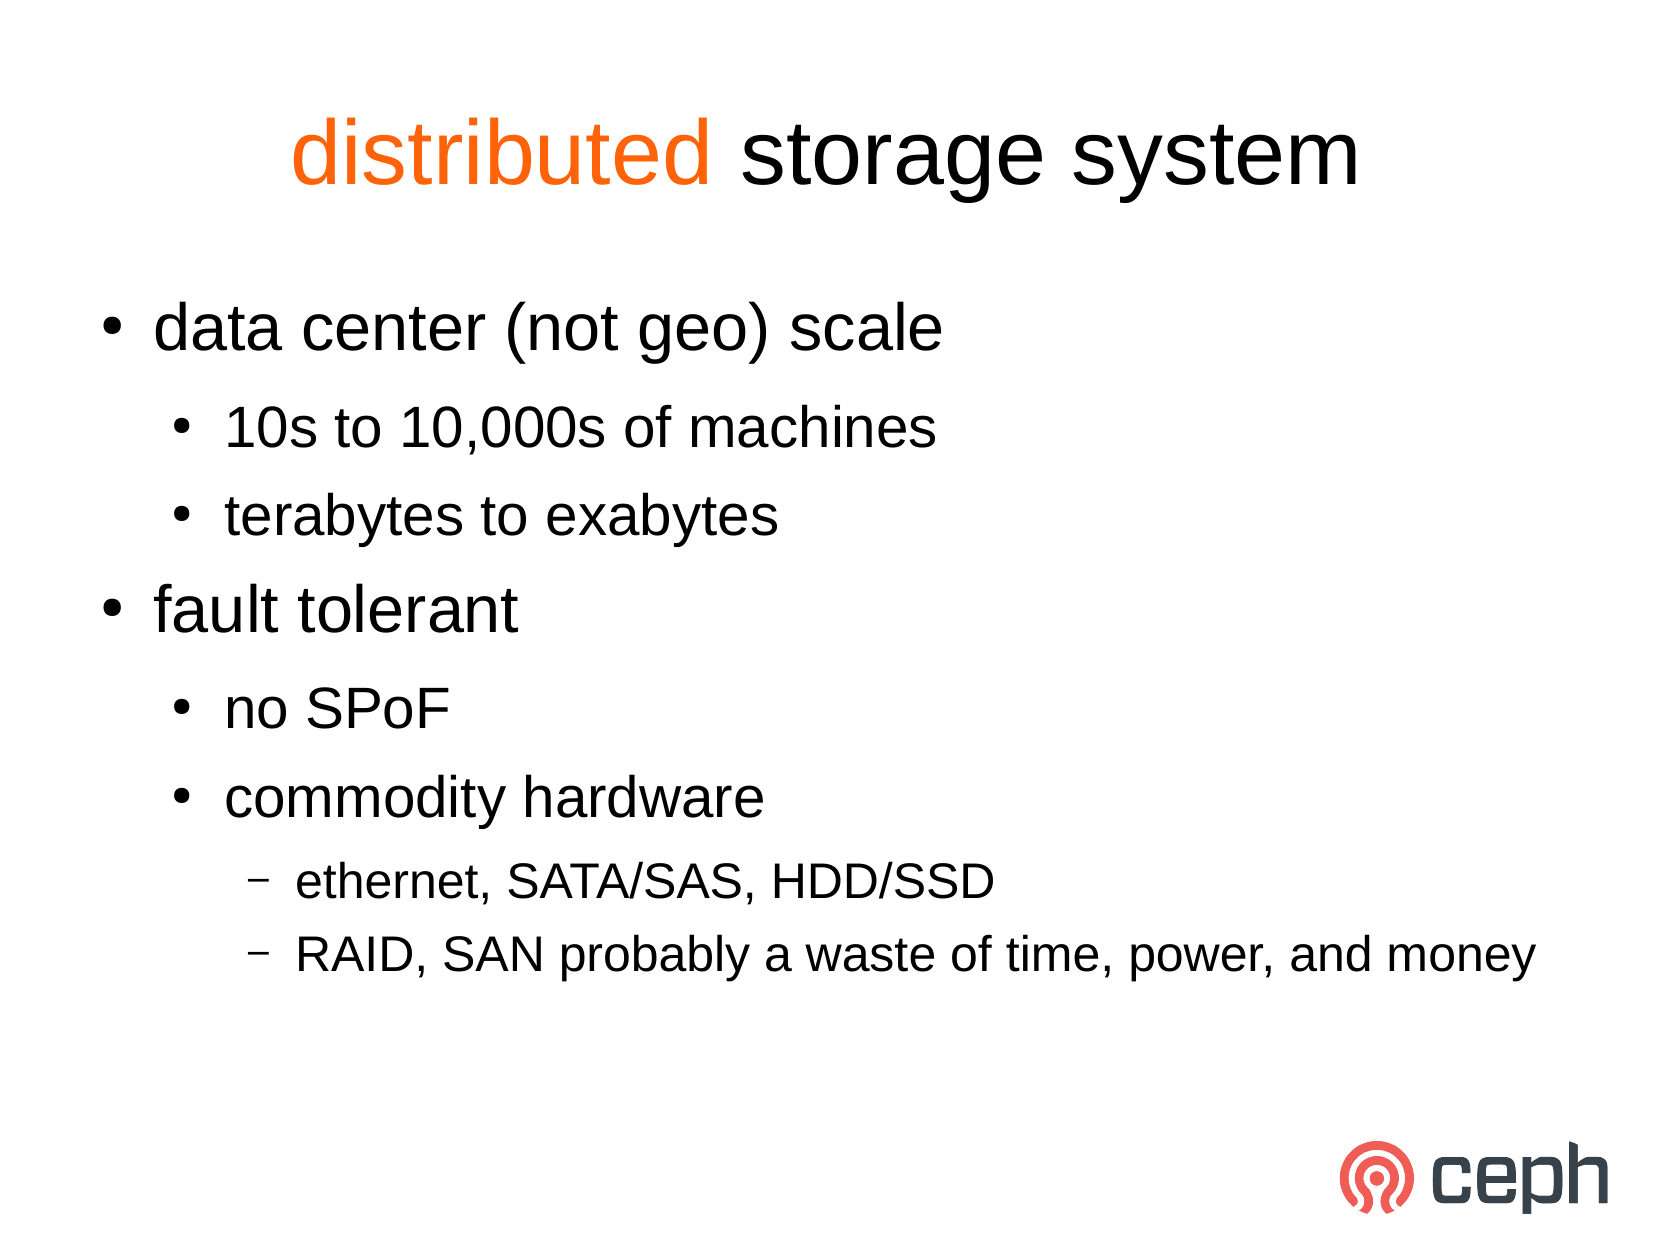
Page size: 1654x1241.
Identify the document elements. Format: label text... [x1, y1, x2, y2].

title distributed storage system [82, 49, 1571, 257]
picture [1293, 1095, 1654, 1241]
list data center (not geo) scale 10s to 10,000s of machines terabytes to exabytes fault tolerant no SPoF commodity hardware ethernet, SATA/SAS, HDD/SSD RAID, SAN probably a waste of time, power, and money [82, 290, 1571, 1109]
